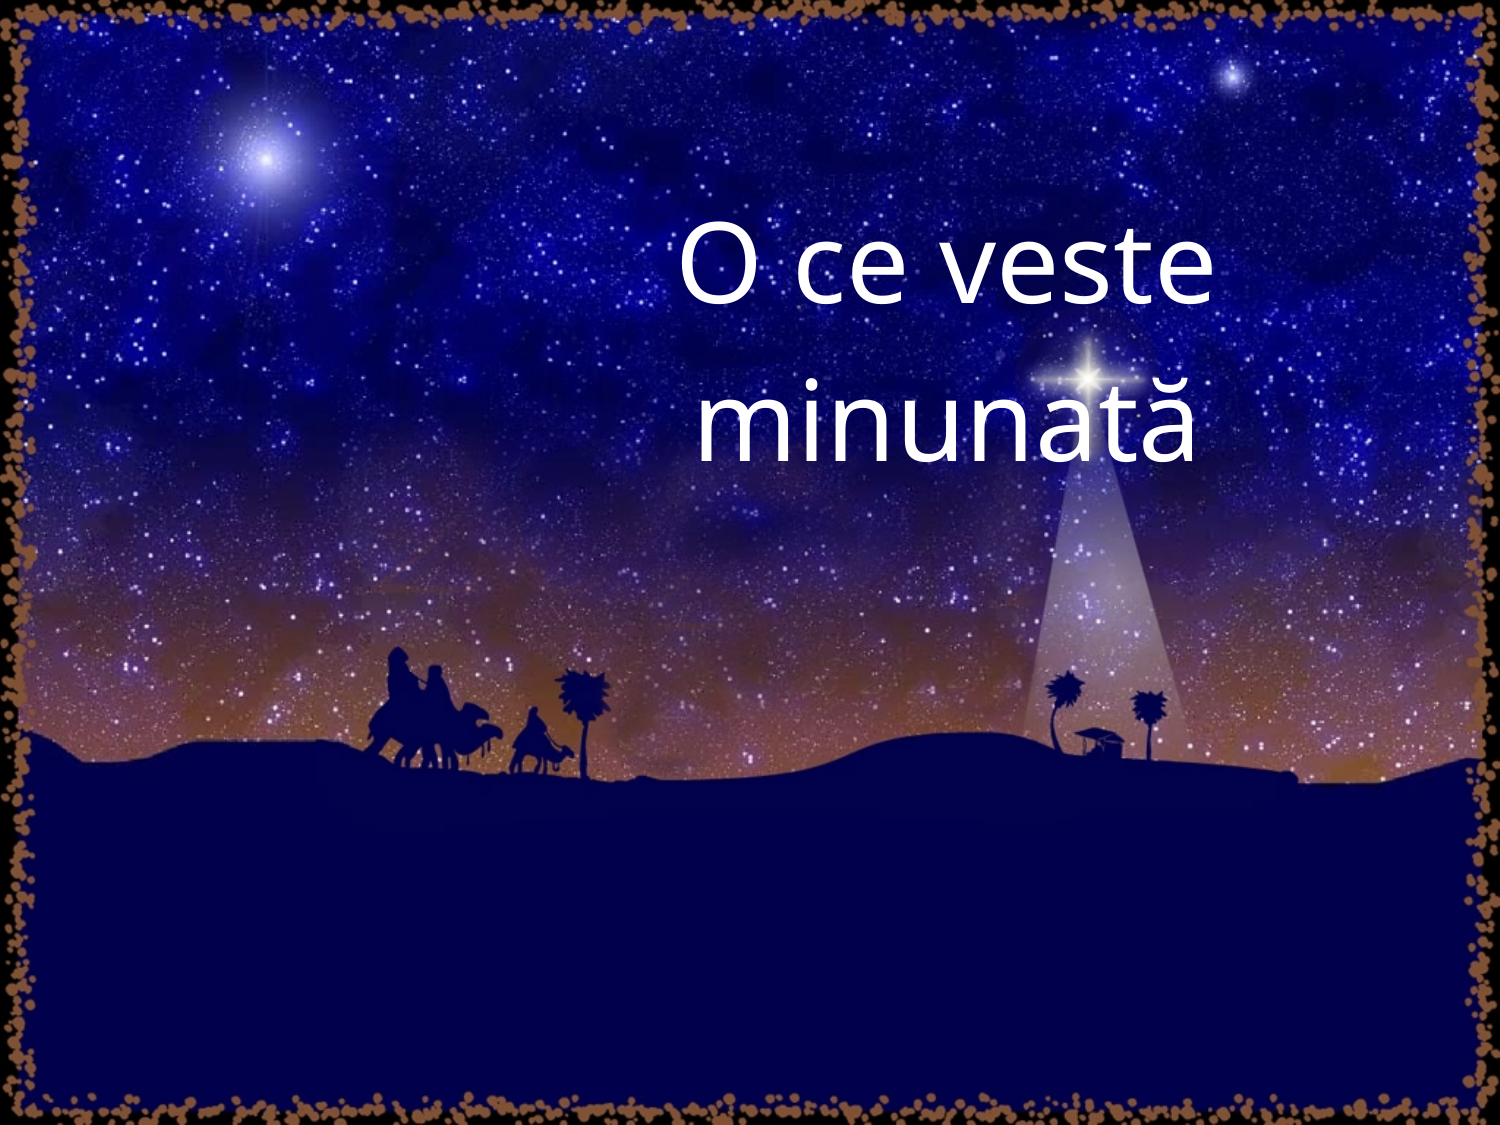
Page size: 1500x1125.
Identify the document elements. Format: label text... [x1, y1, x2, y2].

picture [0, 0, 1500, 1125]
list O ce veste minunată [434, 171, 1460, 337]
